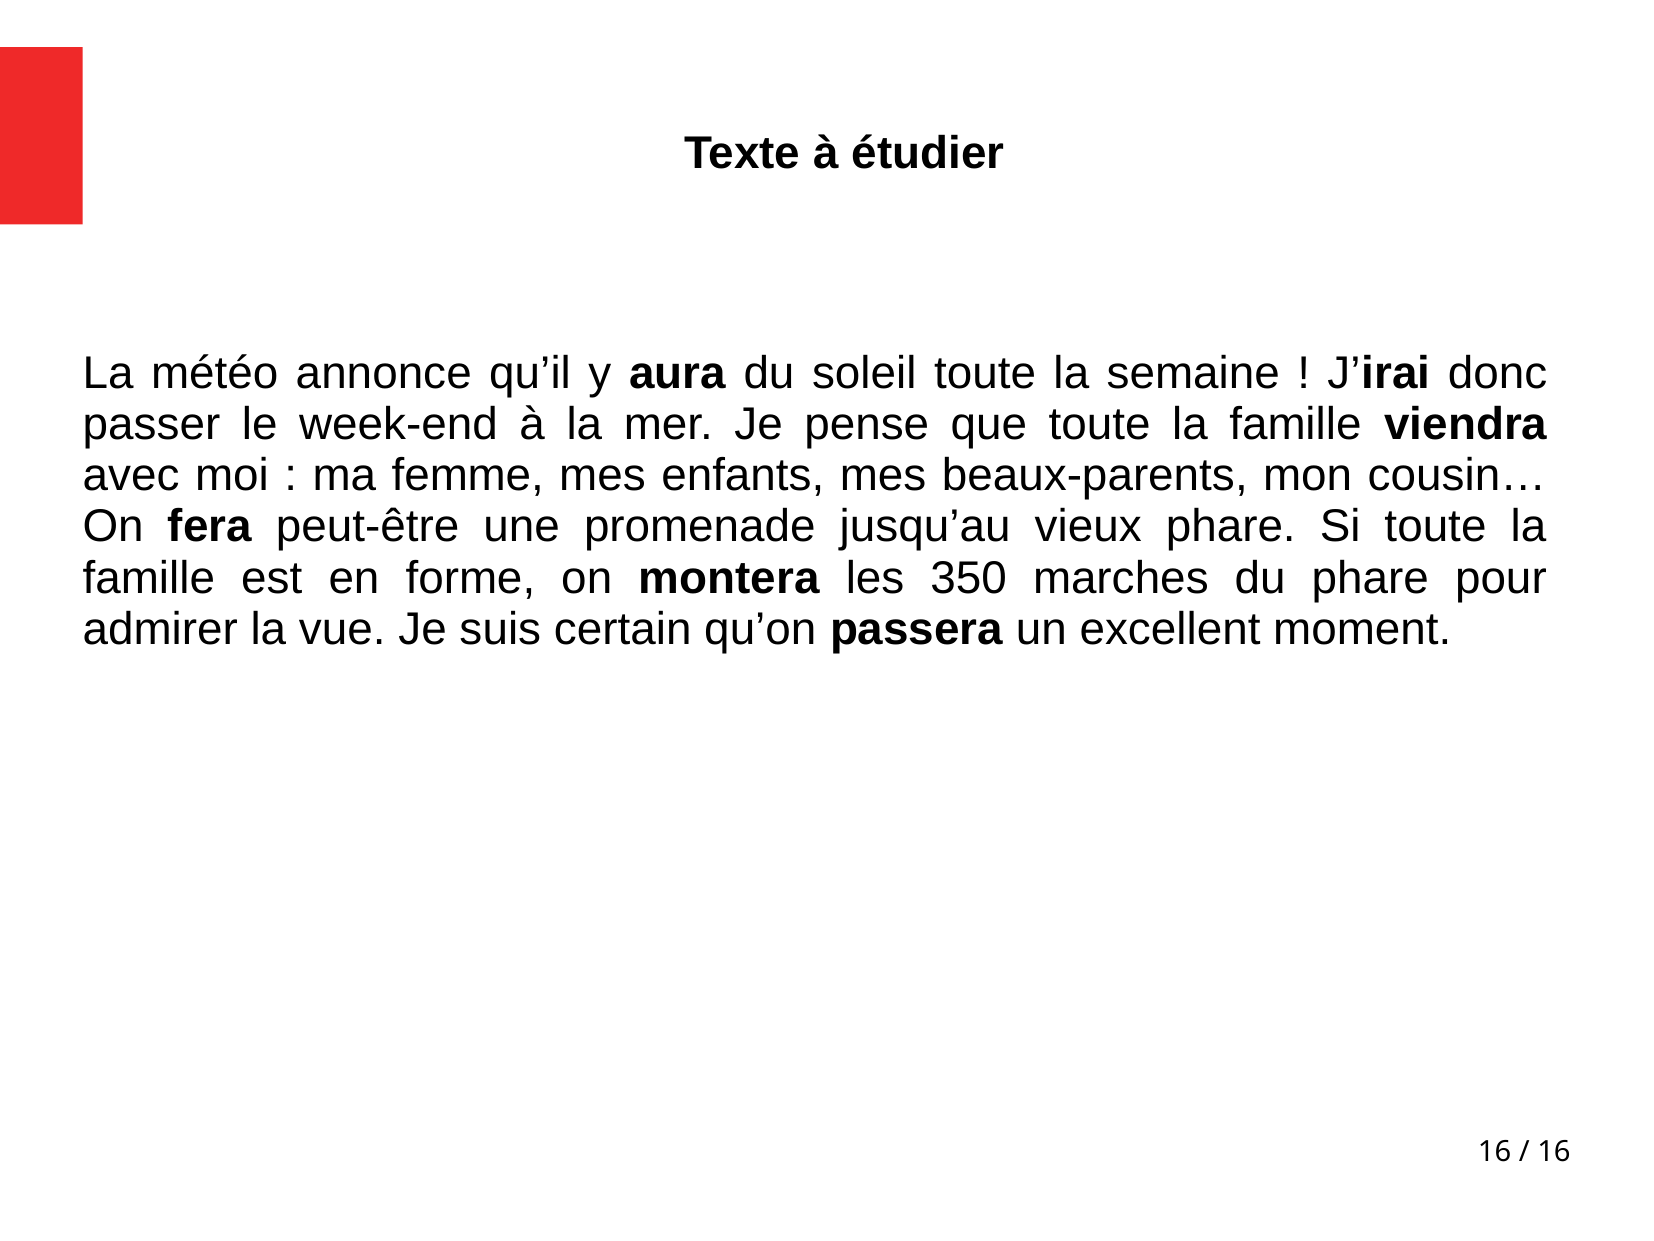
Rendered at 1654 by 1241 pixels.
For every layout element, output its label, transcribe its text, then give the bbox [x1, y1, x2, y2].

list La météo annonce qu’il y aura du soleil toute la semaine ! J’irai donc passer le week-end à la mer. Je pense que toute la famille viendra avec moi : ma femme, mes enfants, mes beaux-parents, mon cousin…On fera peut-être une promenade jusqu’au vieux phare. Si toute la famille est en forme, on montera les 350 marches du phare pour admirer la vue. Je suis certain qu’on passera un excellent moment. [82, 295, 1548, 1016]
title Texte à étudier [118, 49, 1571, 257]
